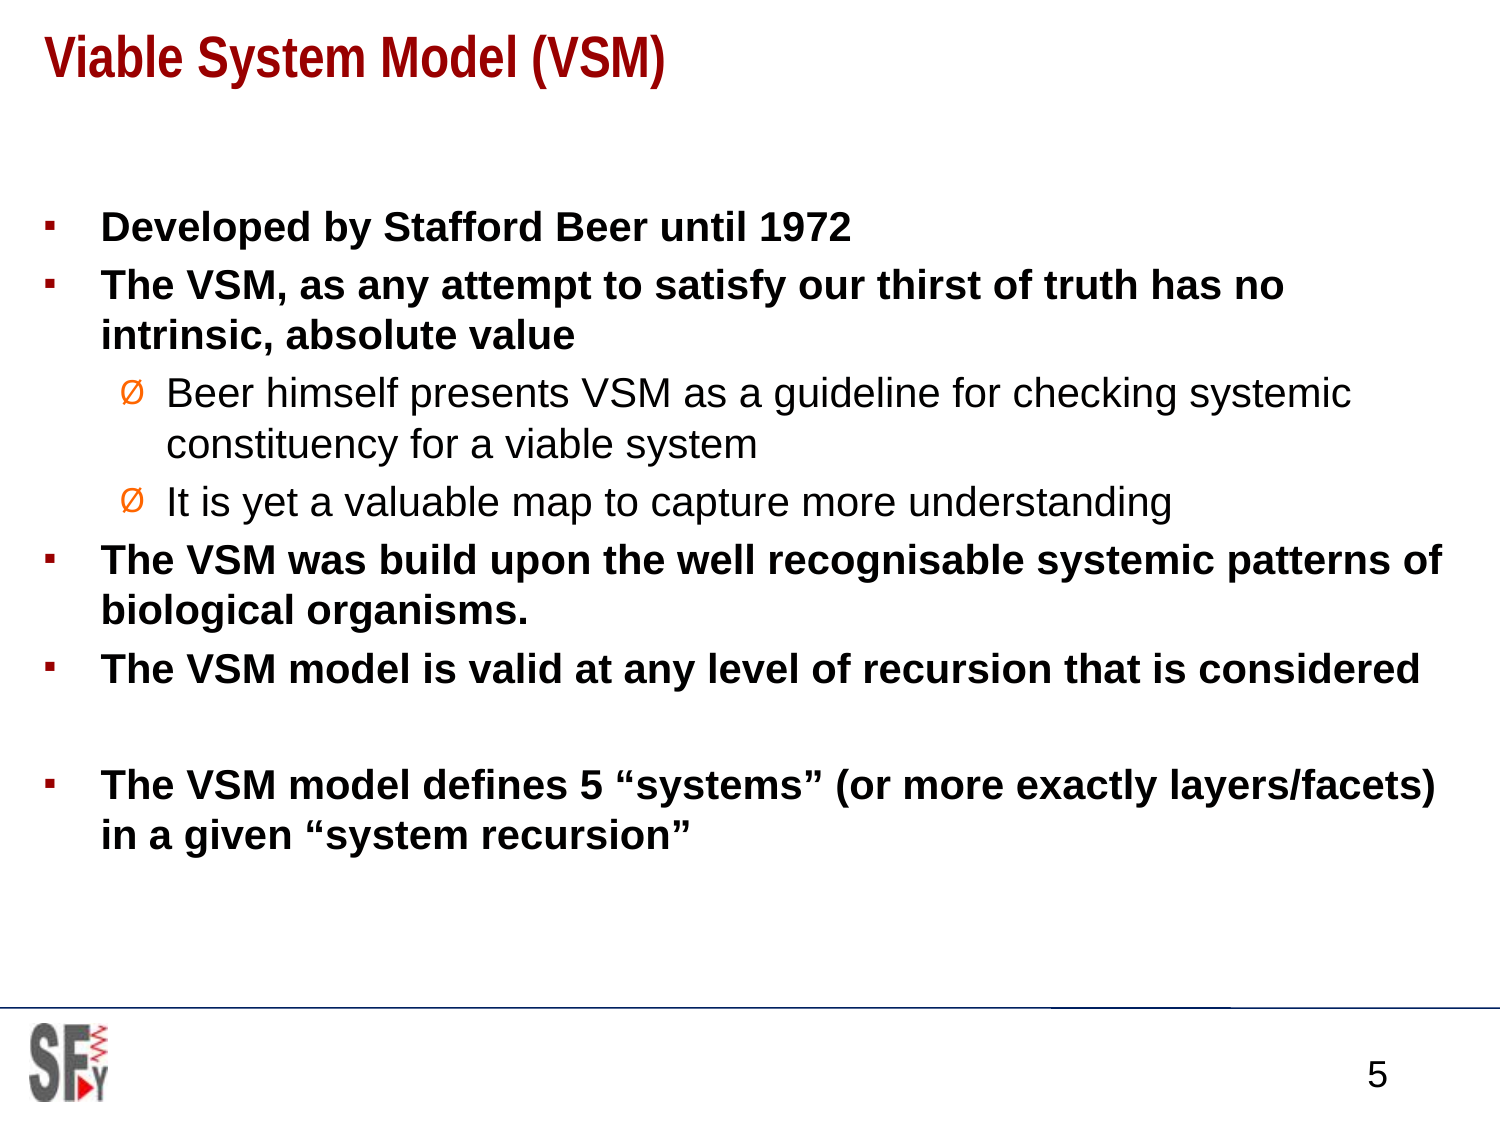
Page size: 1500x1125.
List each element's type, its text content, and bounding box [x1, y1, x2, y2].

list Developed by Stafford Beer until 1972 The VSM, as any attempt to satisfy our thirst of truth has no intrinsic, absolute value Beer himself presents VSM as a guideline for checking systemic constituency for a viable system It is yet a valuable map to capture more understanding The VSM was build upon the well recognisable systemic patterns of biological organisms. The VSM model is valid at any level of recursion that is considered The VSM model defines 5 “systems” (or more exactly layers/facets) in a given “system recursion” [29, 184, 1471, 988]
slide_number <numéro> [1352, 1034, 1490, 1103]
title Viable System Model (VSM) [29, 12, 1471, 138]
picture [29, 1023, 108, 1102]
